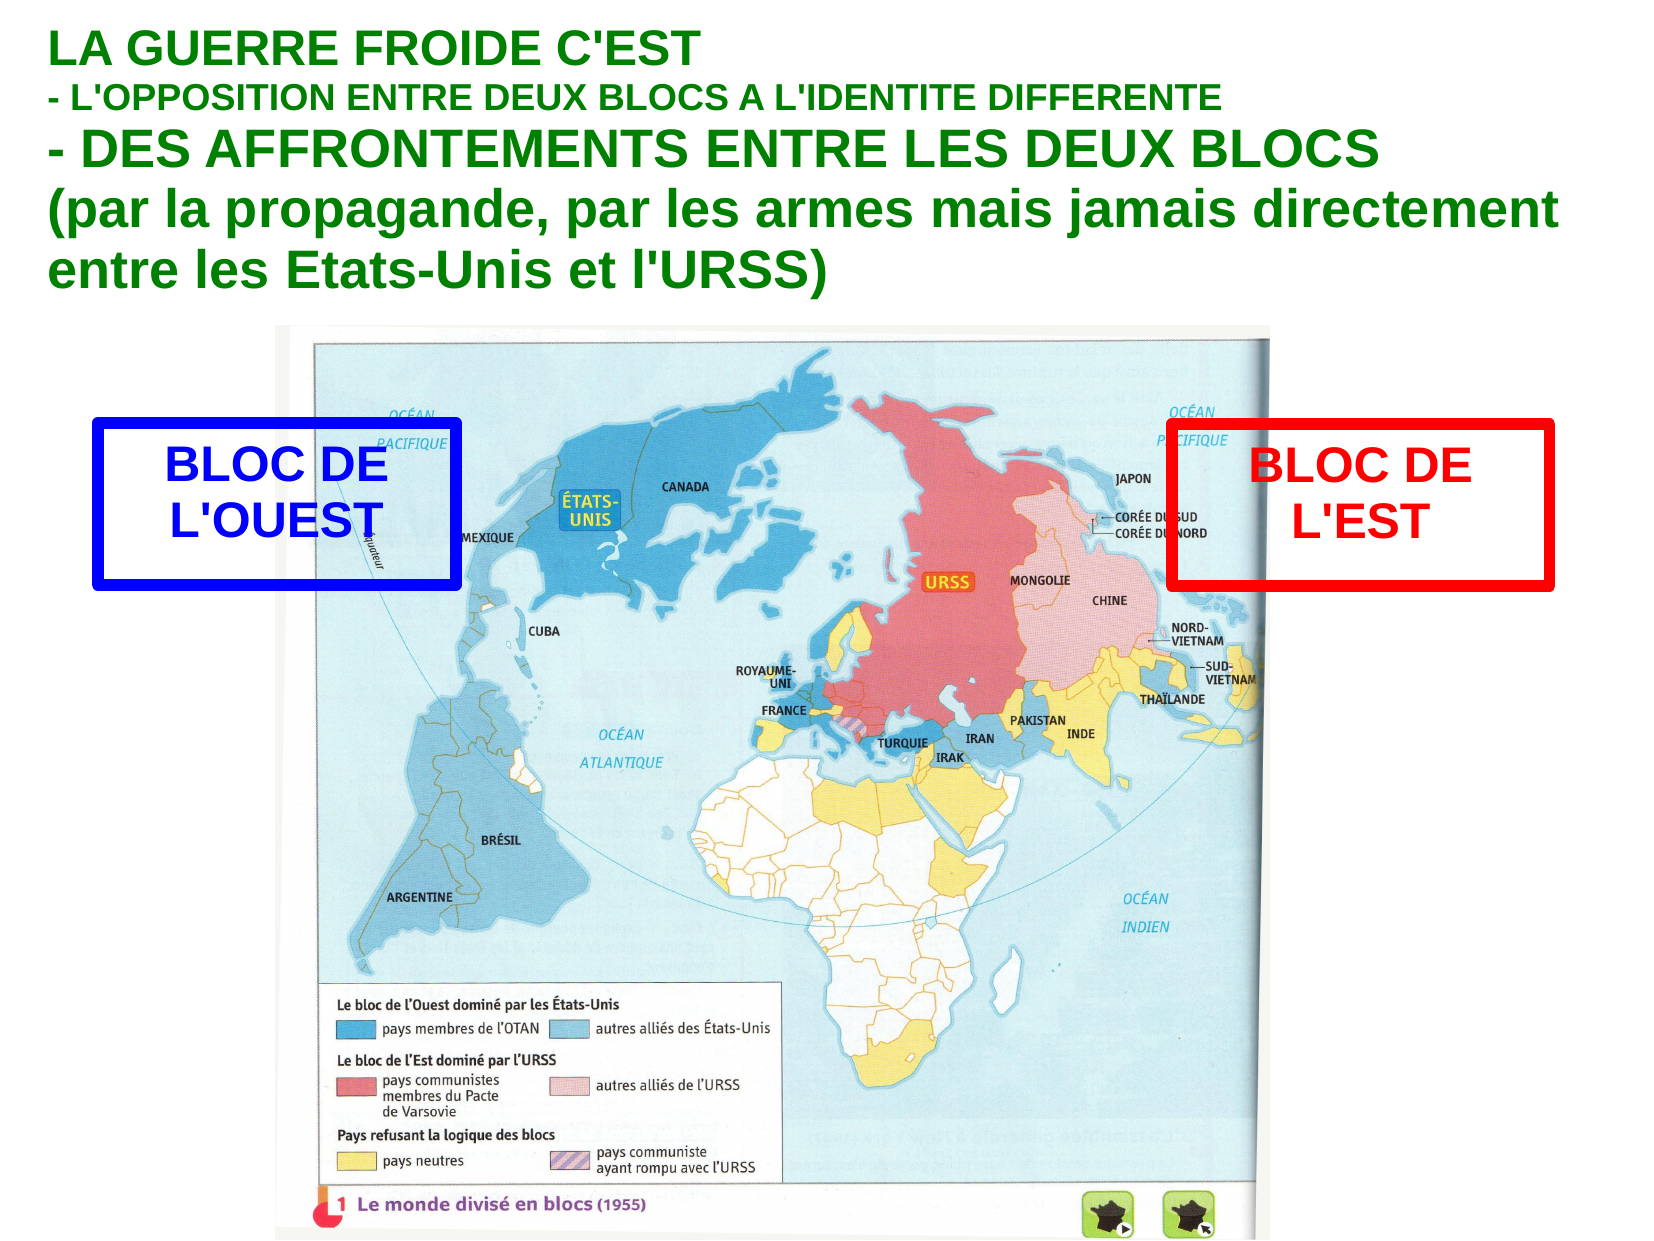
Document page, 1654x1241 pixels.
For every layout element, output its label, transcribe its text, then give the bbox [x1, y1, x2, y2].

text_box LA GUERRE FROIDE C'EST - L'OPPOSITION ENTRE DEUX BLOCS A L'IDENTITE DIFFERENTE - DES AFFRONTEMENTS ENTRE LES DEUX BLOCS (par la propagande, par les armes mais jamais directement entre les Etats-Unis et l'URSS) [32, 13, 1628, 315]
picture [275, 325, 1270, 1241]
text_box BLOC DE L'EST [1171, 424, 1550, 586]
text_box BLOC DE L'OUEST [97, 423, 456, 585]
